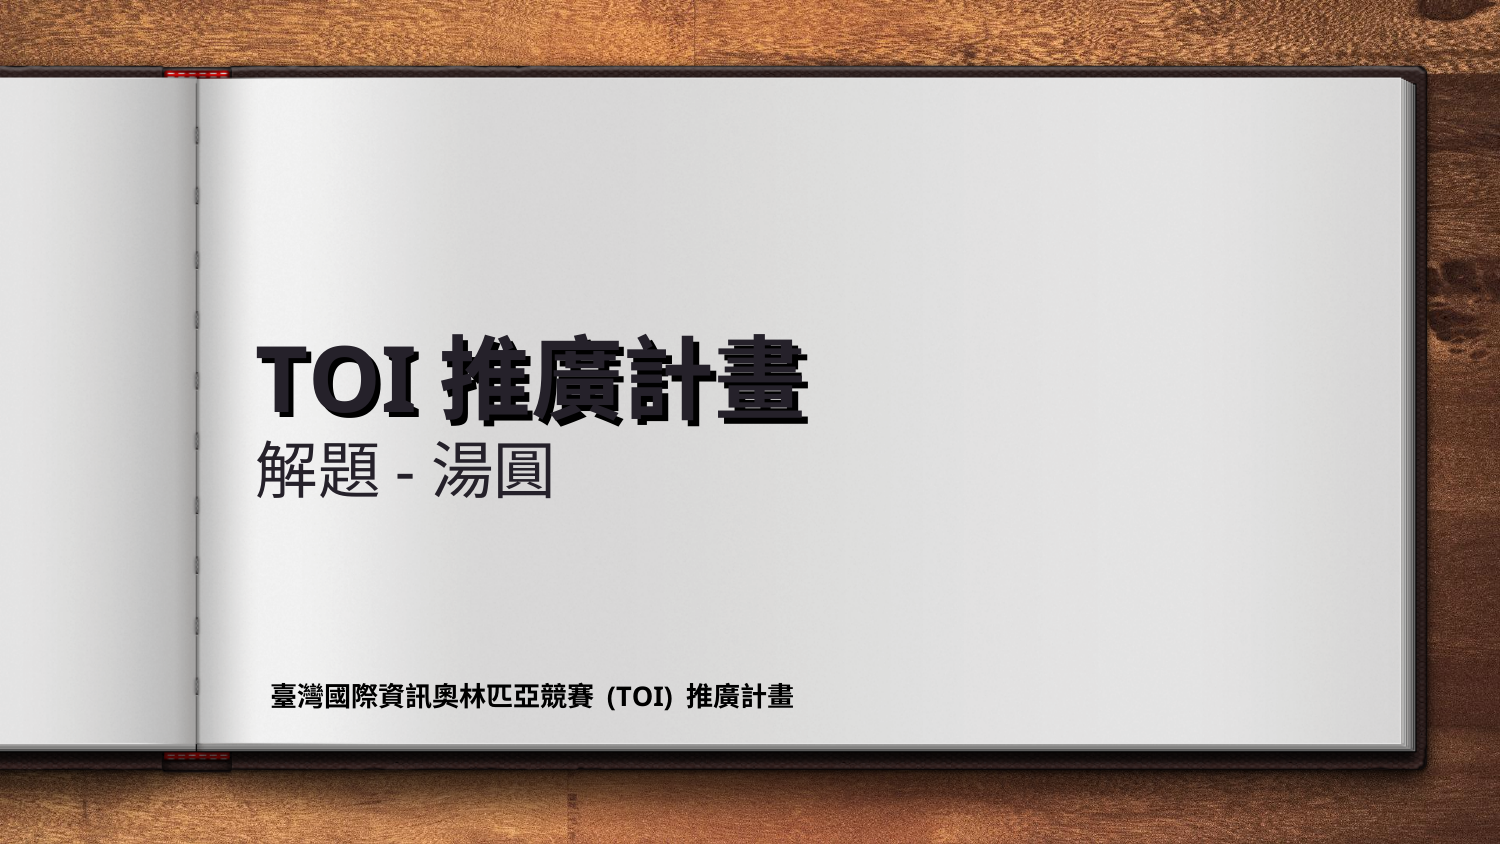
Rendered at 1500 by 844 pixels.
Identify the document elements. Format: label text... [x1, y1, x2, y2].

title TOI推廣計畫 解題-湯圓 [240, 262, 894, 565]
